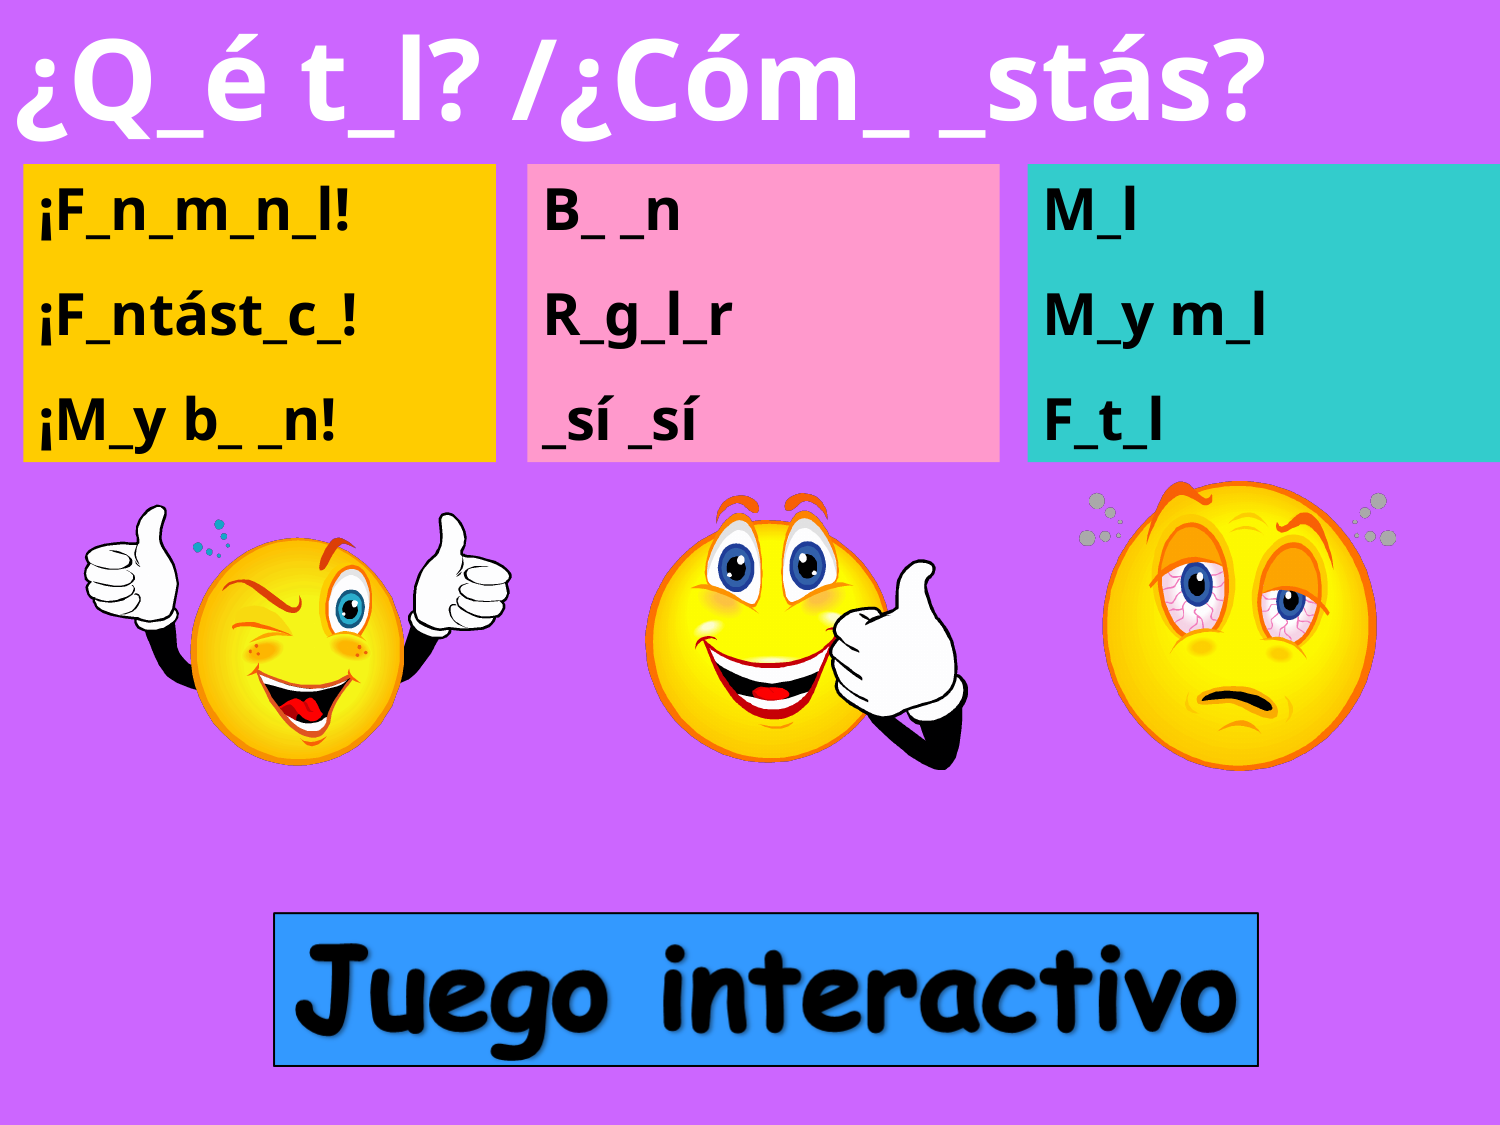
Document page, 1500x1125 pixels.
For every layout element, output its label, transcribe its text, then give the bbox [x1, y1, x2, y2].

picture [1078, 480, 1397, 772]
picture [82, 503, 513, 767]
picture [221, 880, 1316, 1068]
text_box ¡F_n_m_n_l! ¡F_ntást_c_! ¡M_y b_ _n! [23, 164, 496, 463]
text_box ¿Q_é t_l? /¿Cóm_ _stás? [0, 0, 1500, 151]
text_box B_ _n R_g_l_r _sí _sí [527, 164, 1000, 463]
text_box M_l M_y m_l F_t_l [1027, 164, 1500, 463]
picture [644, 492, 969, 771]
